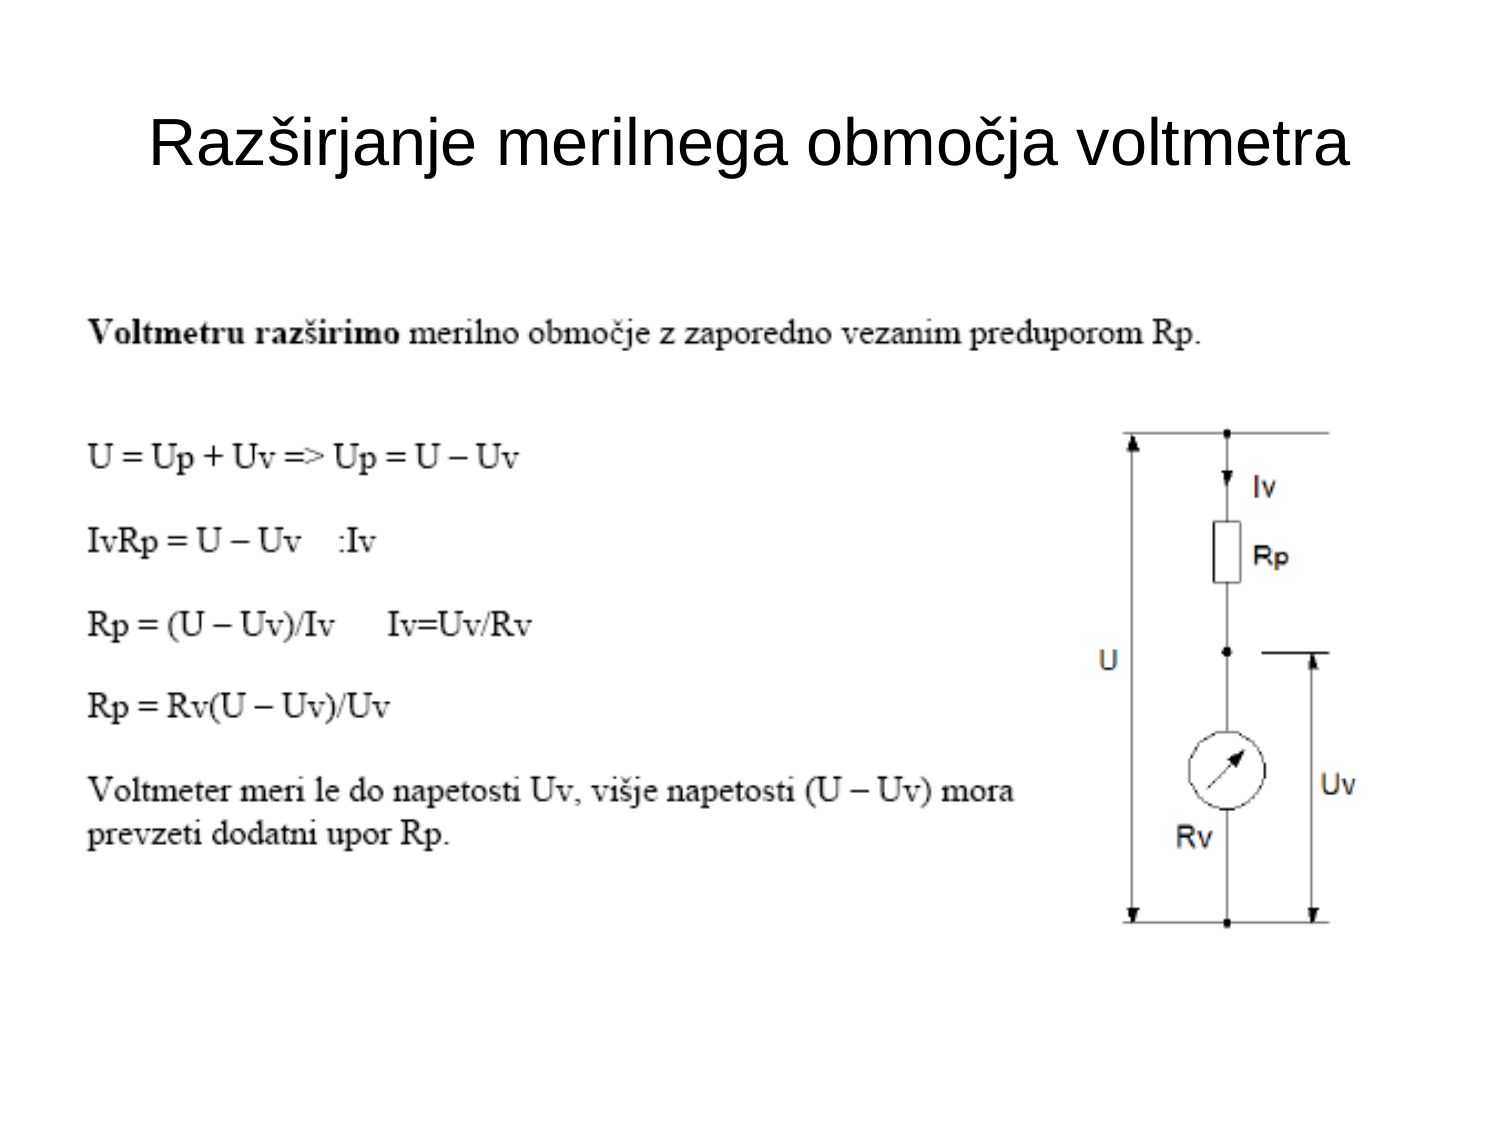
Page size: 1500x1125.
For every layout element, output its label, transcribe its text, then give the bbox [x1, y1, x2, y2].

title Razširjanje merilnega območja voltmetra [75, 45, 1426, 233]
picture [41, 284, 1412, 1059]
